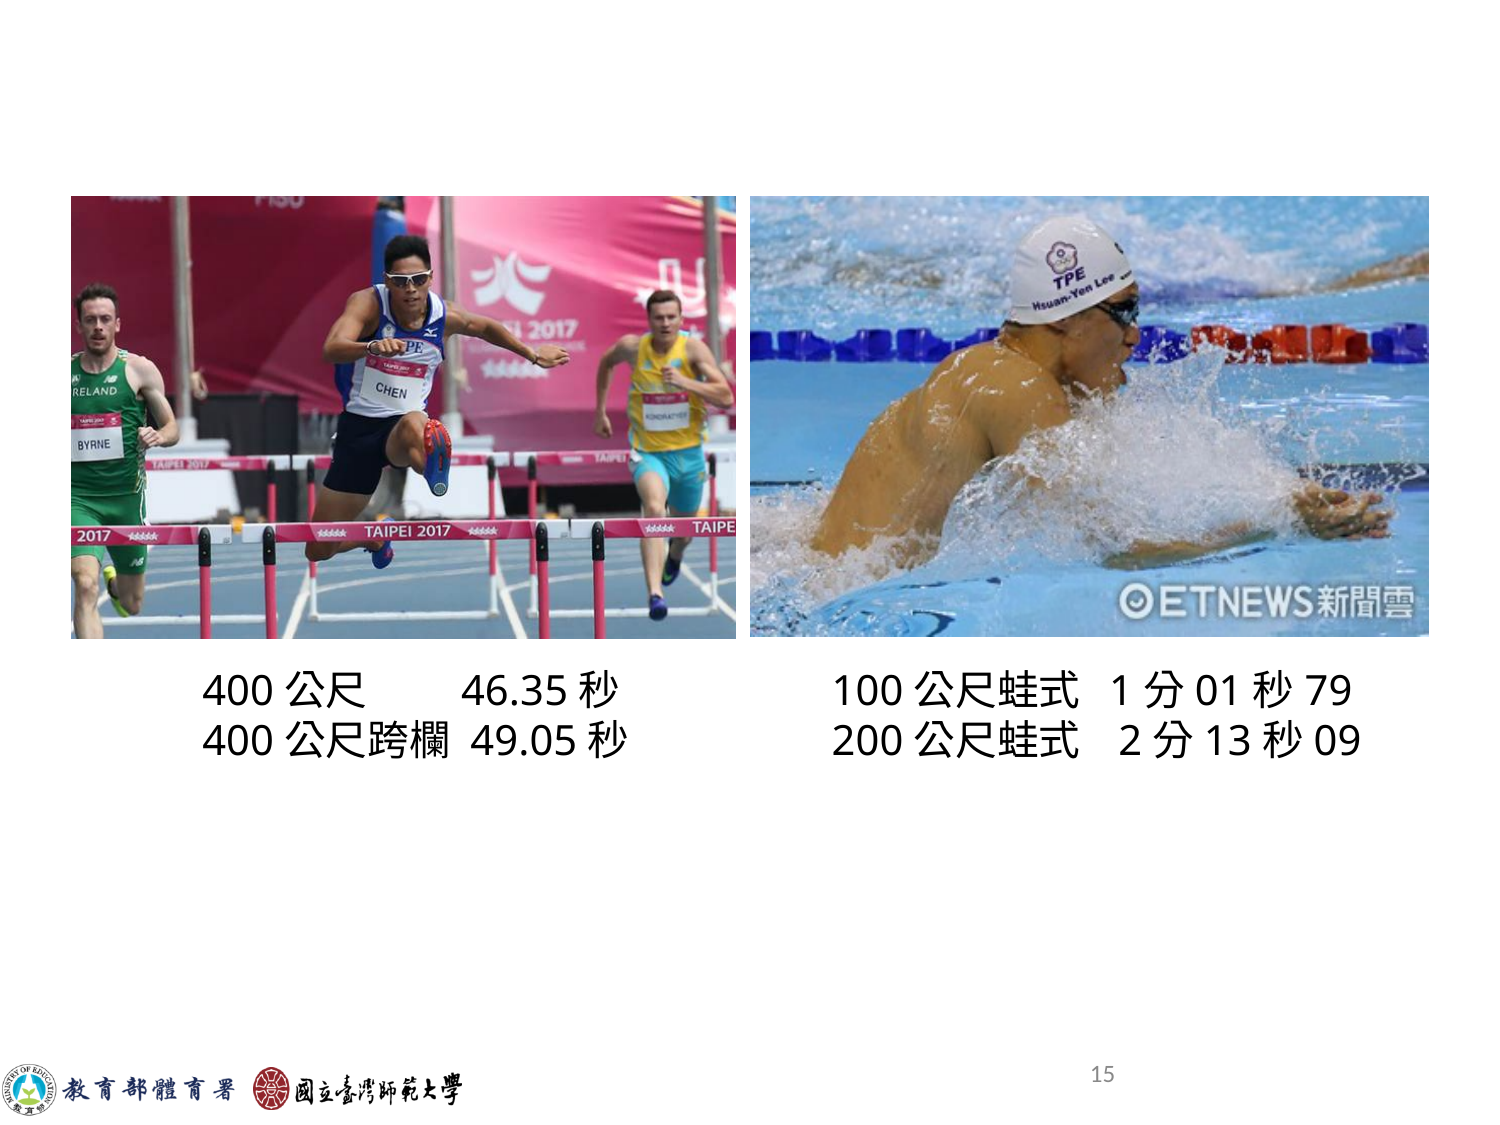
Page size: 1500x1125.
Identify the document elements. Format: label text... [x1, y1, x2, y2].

picture [750, 196, 1429, 637]
picture [71, 196, 736, 639]
text_box [1074, 1042, 1426, 1103]
text_box 400公尺 46.35秒 400公尺跨欄 49.05秒 [187, 656, 645, 771]
text_box 100公尺蛙式 1分01秒79 200公尺蛙式 2分13秒09 [817, 656, 1388, 771]
